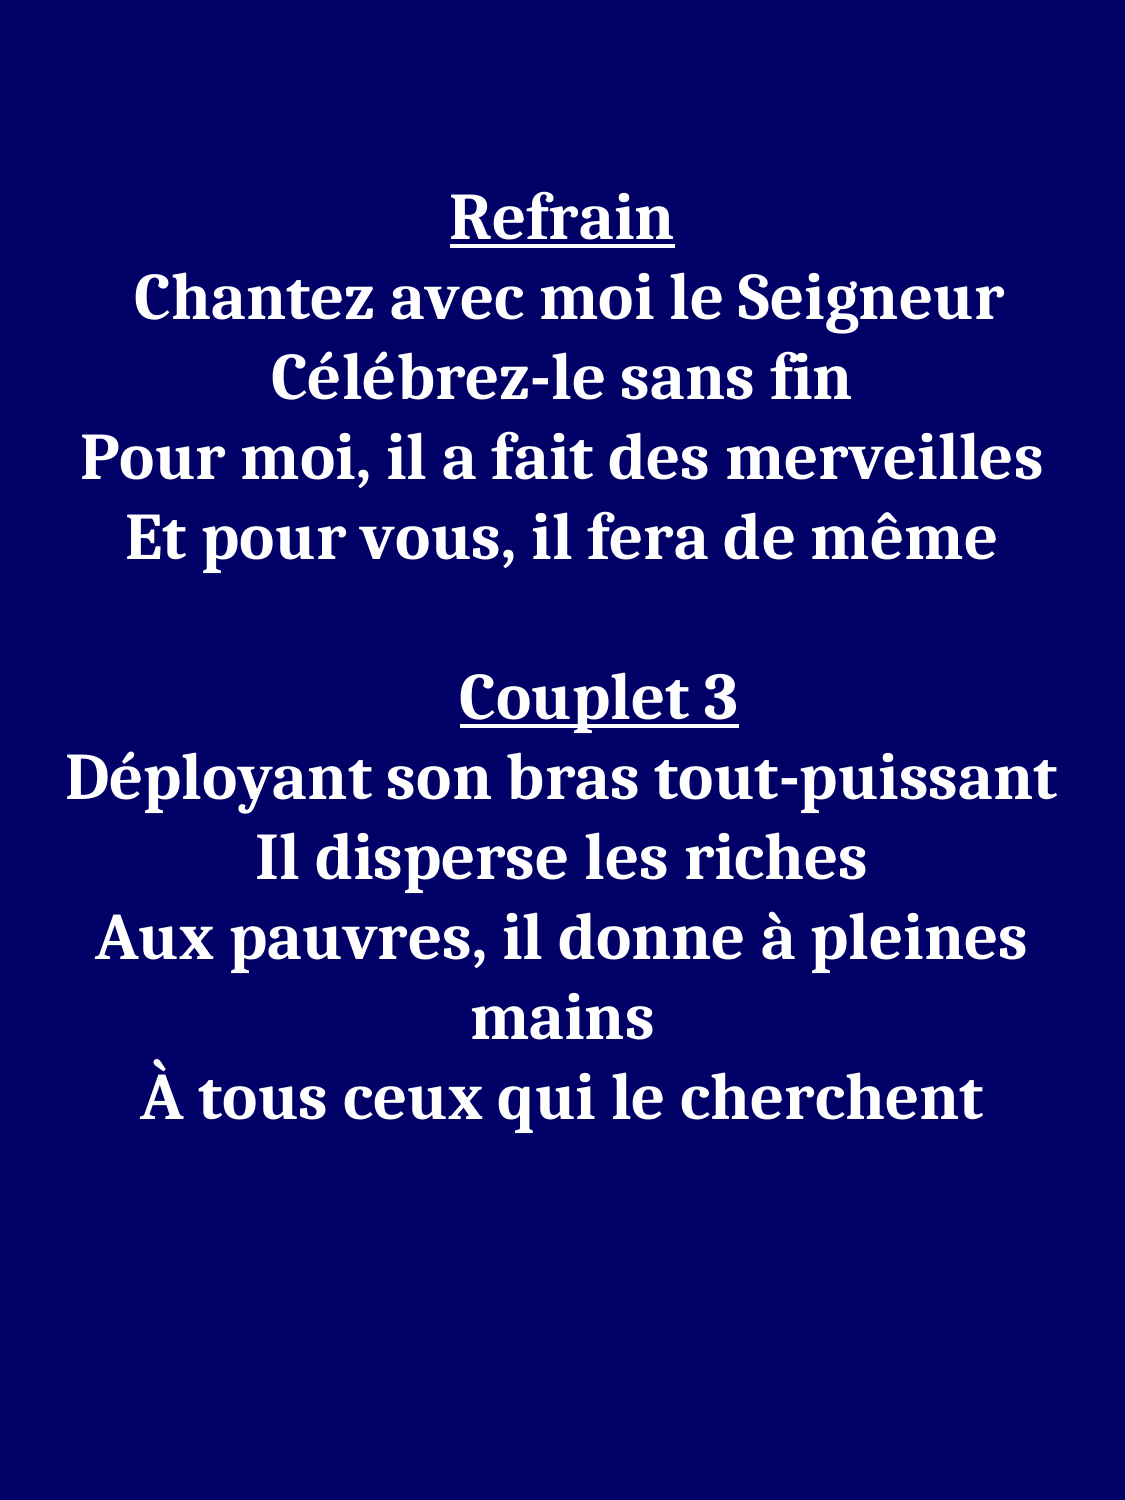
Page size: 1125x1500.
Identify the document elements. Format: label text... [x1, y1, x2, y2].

text_box Refrain Chantez avec moi le Seigneur Célébrez-le sans fin Pour moi, il a fait des merveilles Et pour vous, il fera de même Couplet 3 Déployant son bras tout-puissant Il disperse les riches Aux pauvres, il donne à pleines mains À tous ceux qui le cherchent [0, 165, 1125, 1141]
